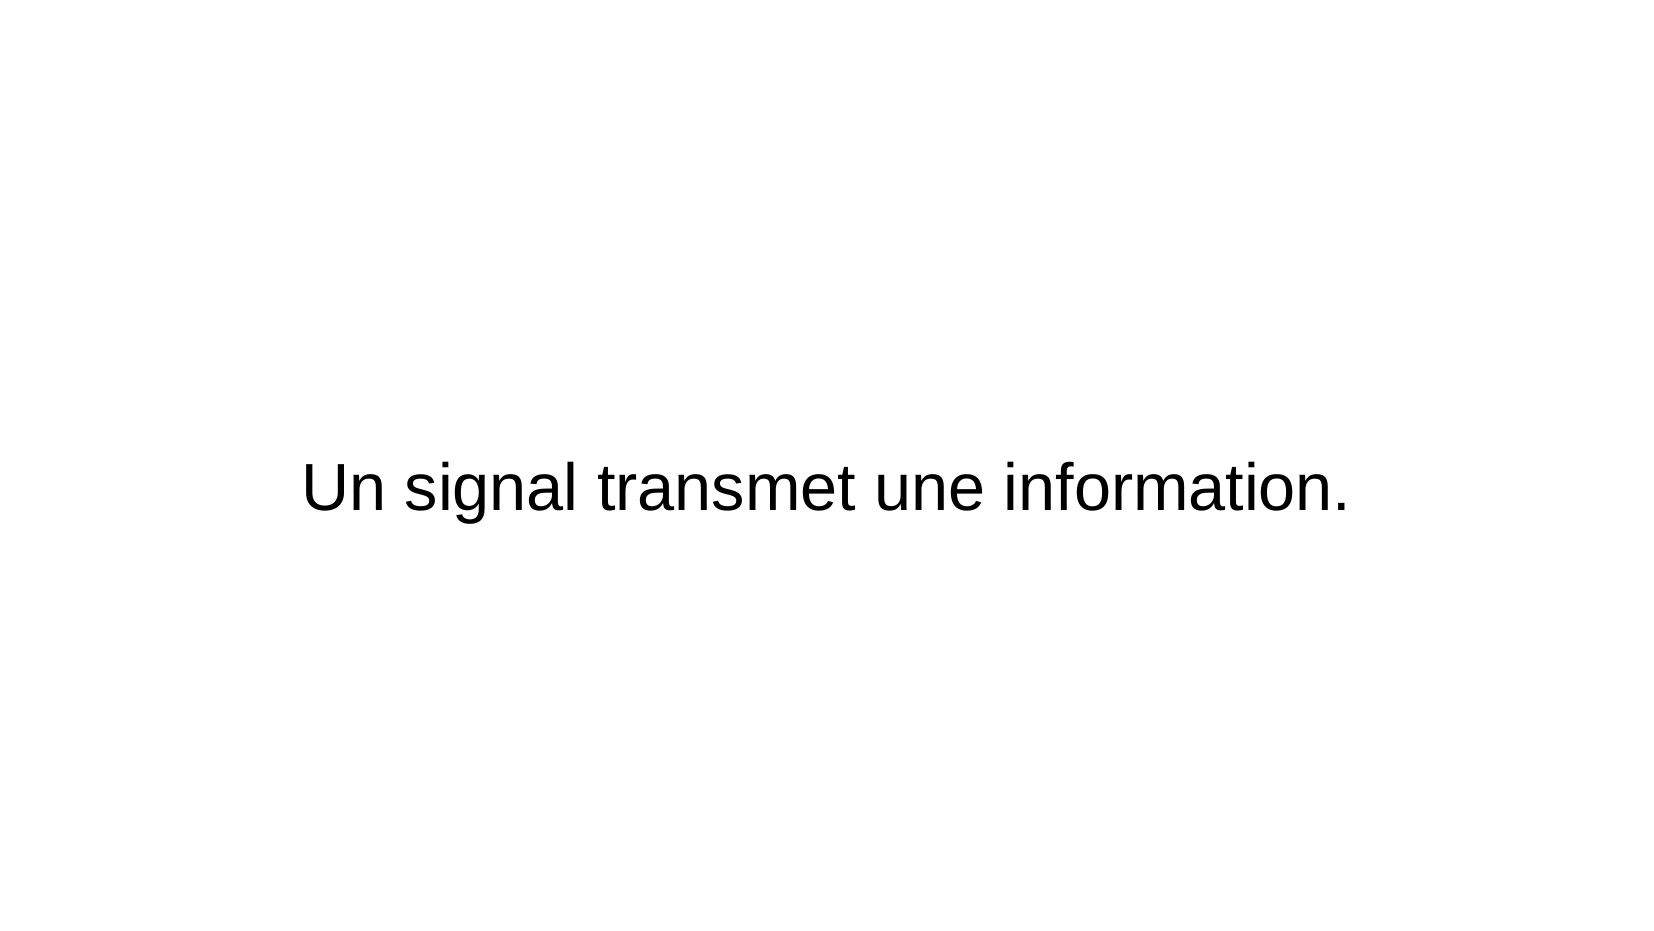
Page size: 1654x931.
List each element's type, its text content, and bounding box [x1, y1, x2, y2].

subtitle Un signal transmet une information. [82, 217, 1571, 758]
